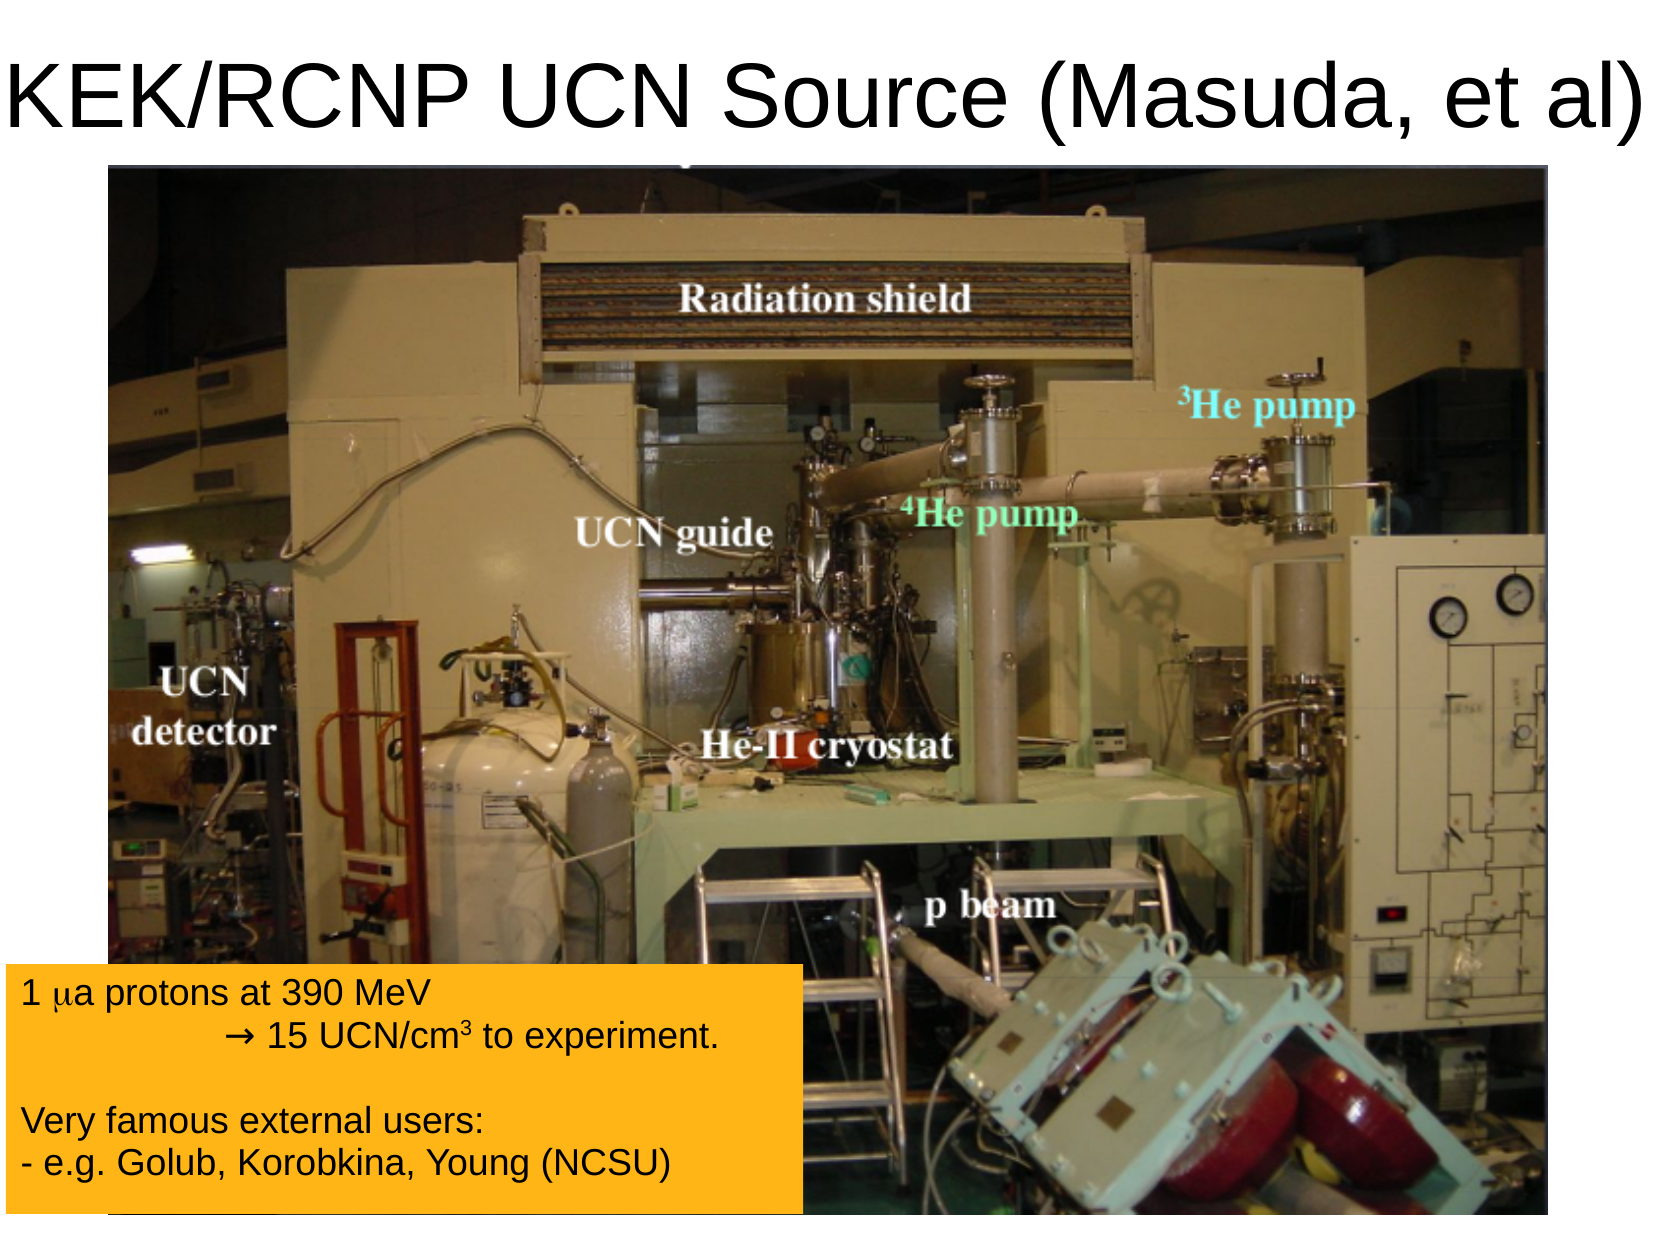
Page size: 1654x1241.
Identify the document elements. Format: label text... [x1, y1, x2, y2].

text_box 1 a protons at 390 MeV → 15 UCN/cm3 to experiment. Very famous external users: - e.g. Golub, Korobkina, Young (NCSU) [5, 964, 804, 1214]
title KEK/RCNP UCN Source (Masuda, et al) [0, 0, 1654, 193]
picture [108, 165, 1548, 1215]
